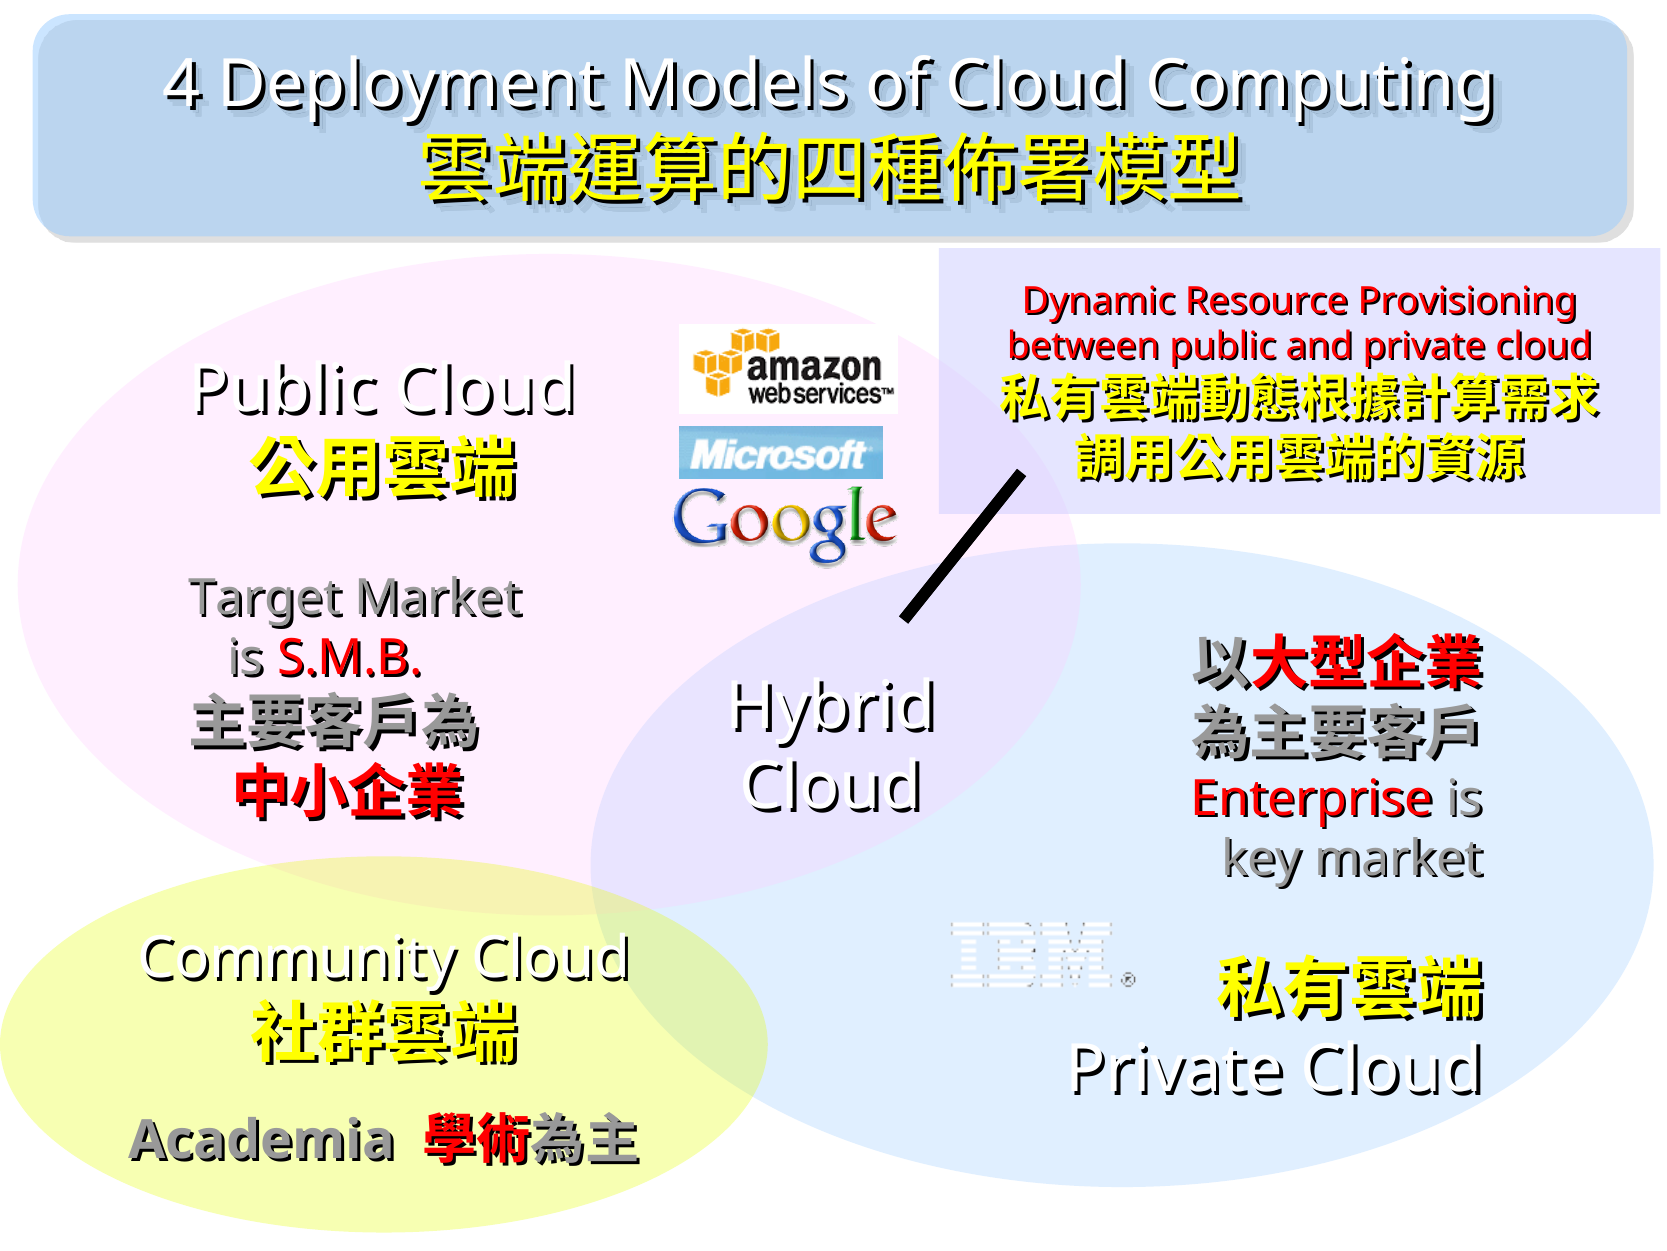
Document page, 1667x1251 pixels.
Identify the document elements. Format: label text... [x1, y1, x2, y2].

picture [679, 324, 898, 414]
picture [915, 897, 1149, 1005]
text_box 以大型企業 為主要客戶 Enterprise is key market 私有雲端 Private Cloud [654, 543, 1654, 1188]
text_box Community Cloud 社群雲端 Academia 學術為主 [0, 856, 768, 1233]
picture [679, 426, 883, 479]
text_box 4 Deployment Models of Cloud Computing 雲端運算的四種佈署模型 [32, 14, 1628, 237]
text_box Public Cloud 公用雲端 Target Market is S.M.B. 主要客戶為 中小企業 [17, 253, 1081, 910]
picture [667, 484, 904, 570]
text_box Hybrid Cloud [569, 654, 1093, 830]
text_box Dynamic Resource Provisioning between public and private cloud 私有雲端動態根據計算需求 調用公用雲端的資源 [938, 248, 1661, 514]
